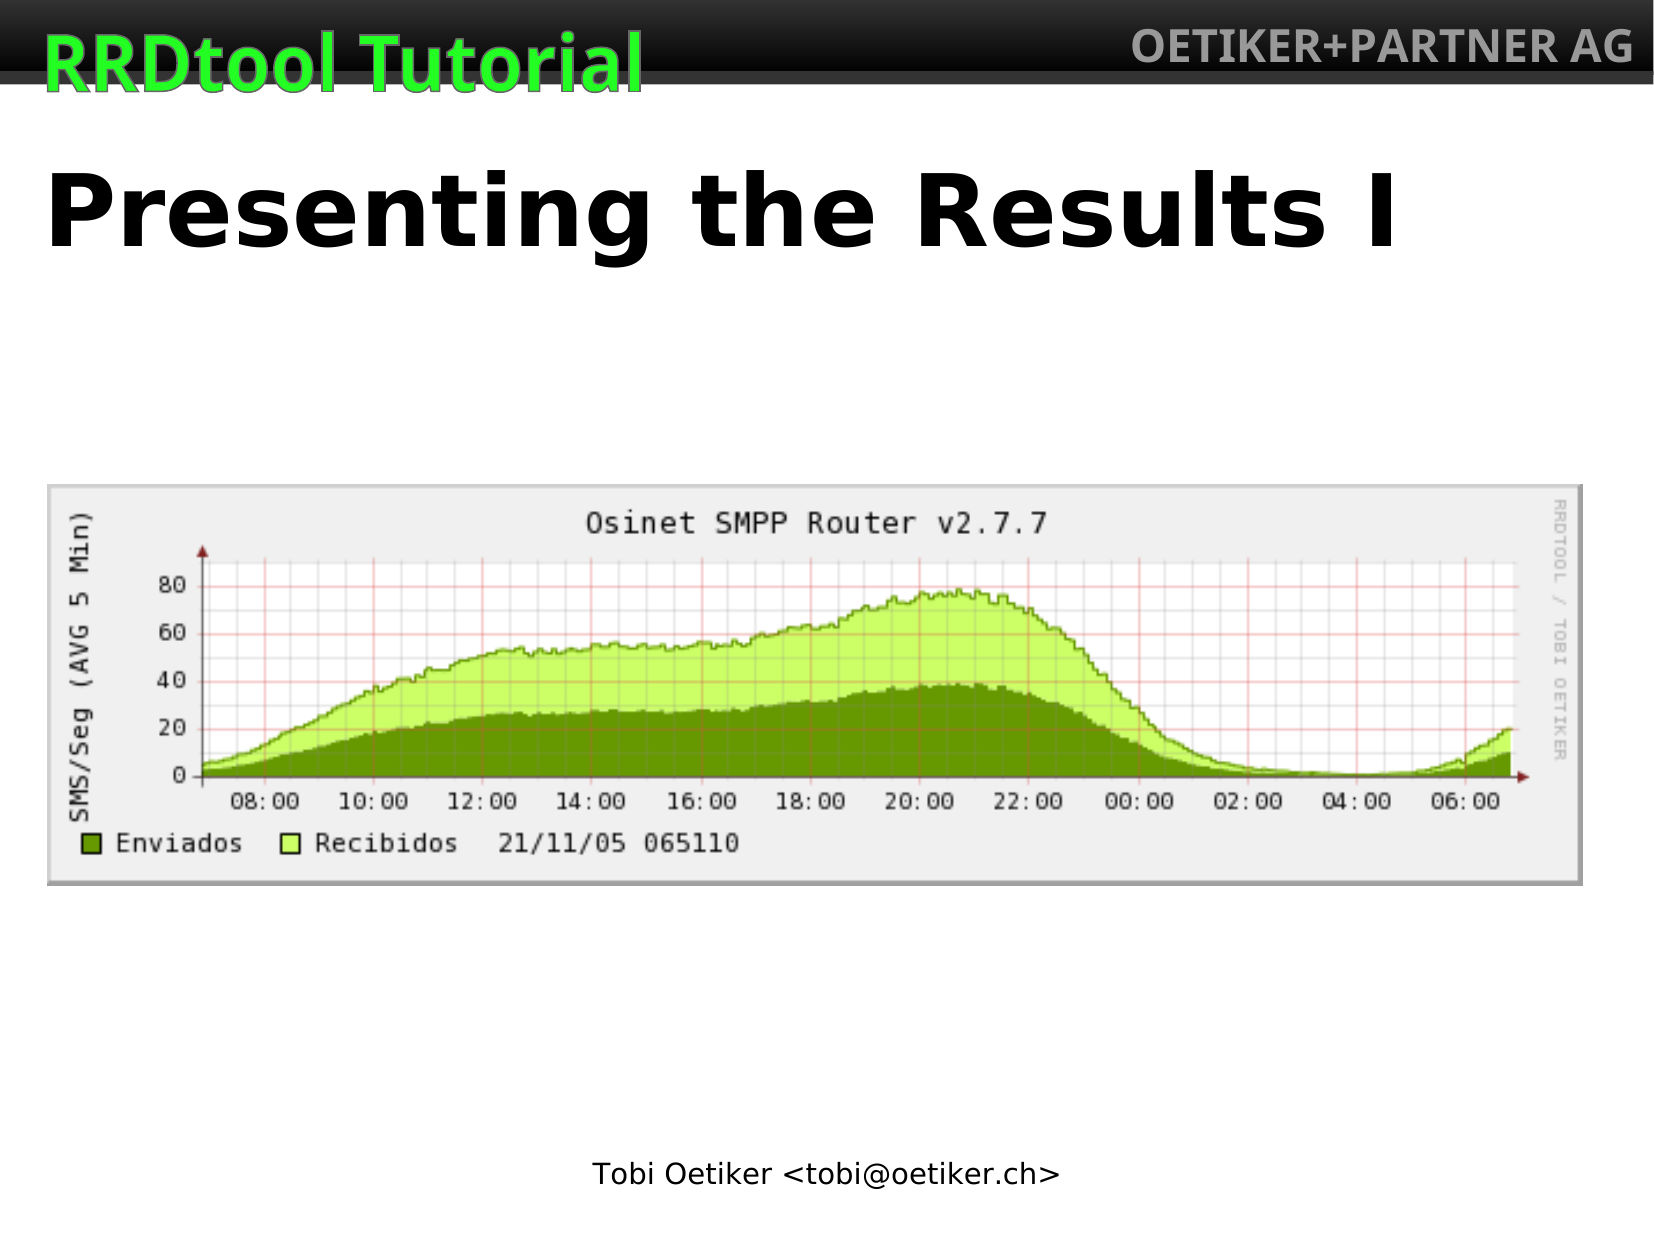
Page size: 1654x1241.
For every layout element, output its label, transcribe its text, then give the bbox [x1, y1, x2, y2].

title Presenting the Results I [43, 137, 1582, 287]
picture [47, 484, 1583, 886]
